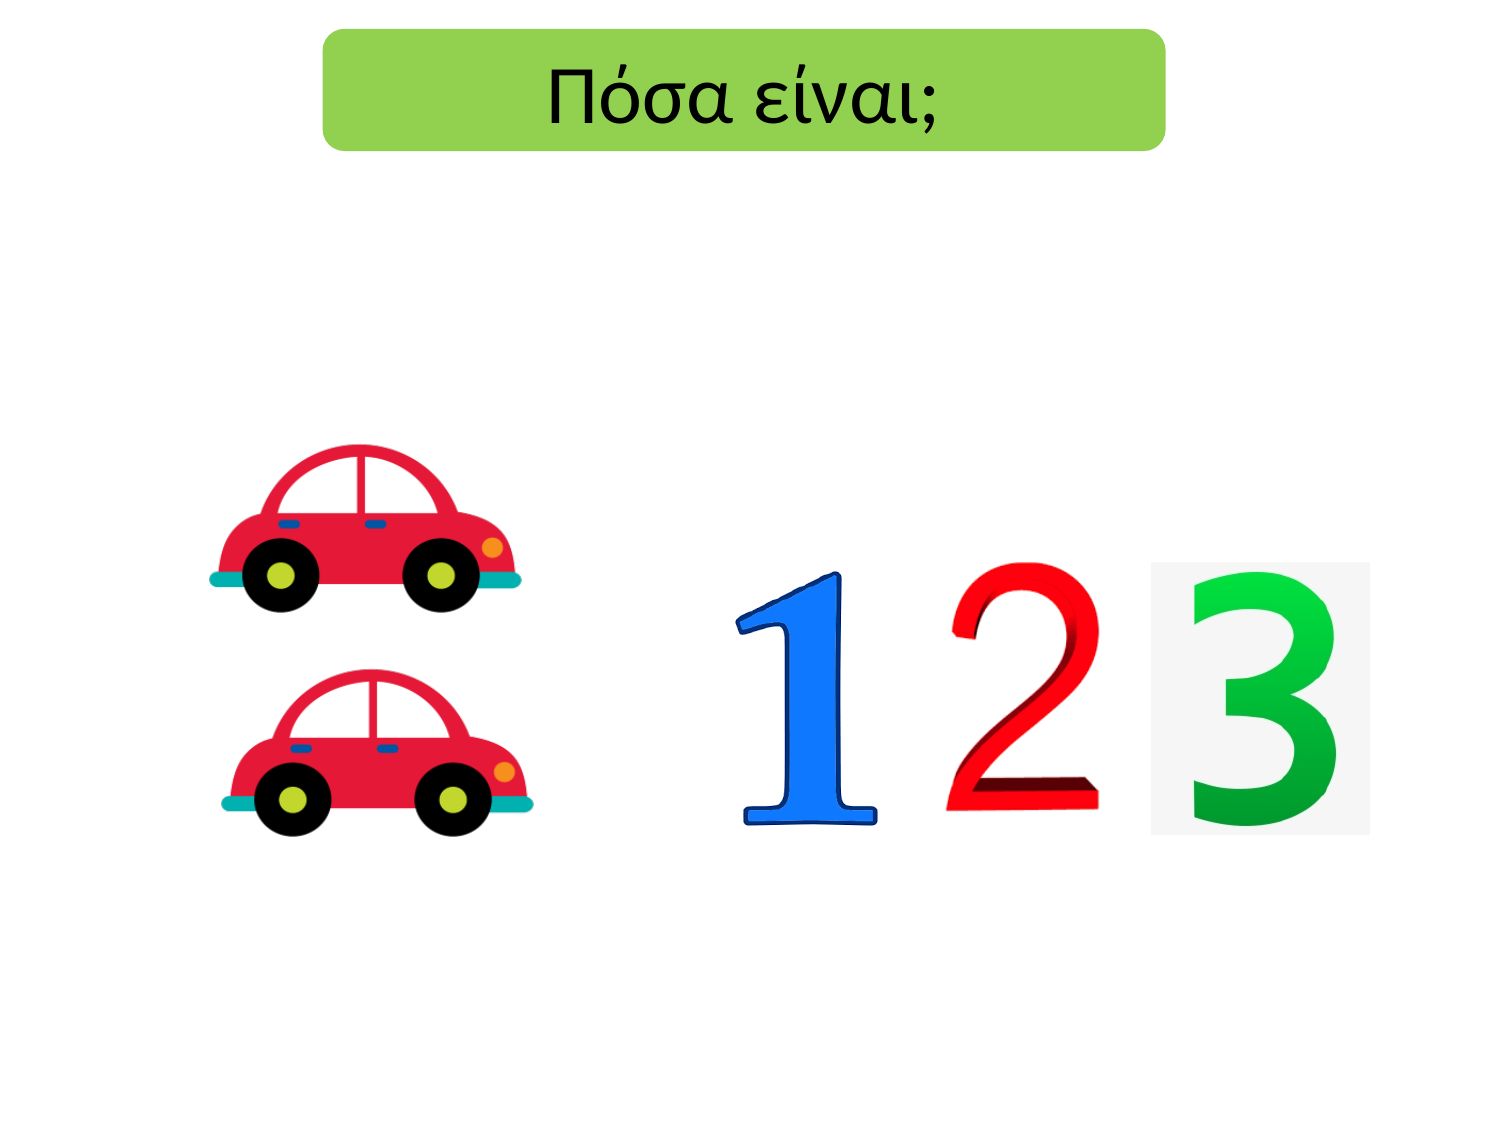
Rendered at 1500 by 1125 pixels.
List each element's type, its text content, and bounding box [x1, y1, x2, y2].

text_box Πόσα είναι; [324, 30, 1164, 149]
picture [206, 420, 526, 625]
picture [891, 550, 1370, 835]
picture [726, 562, 886, 835]
picture [218, 645, 538, 849]
